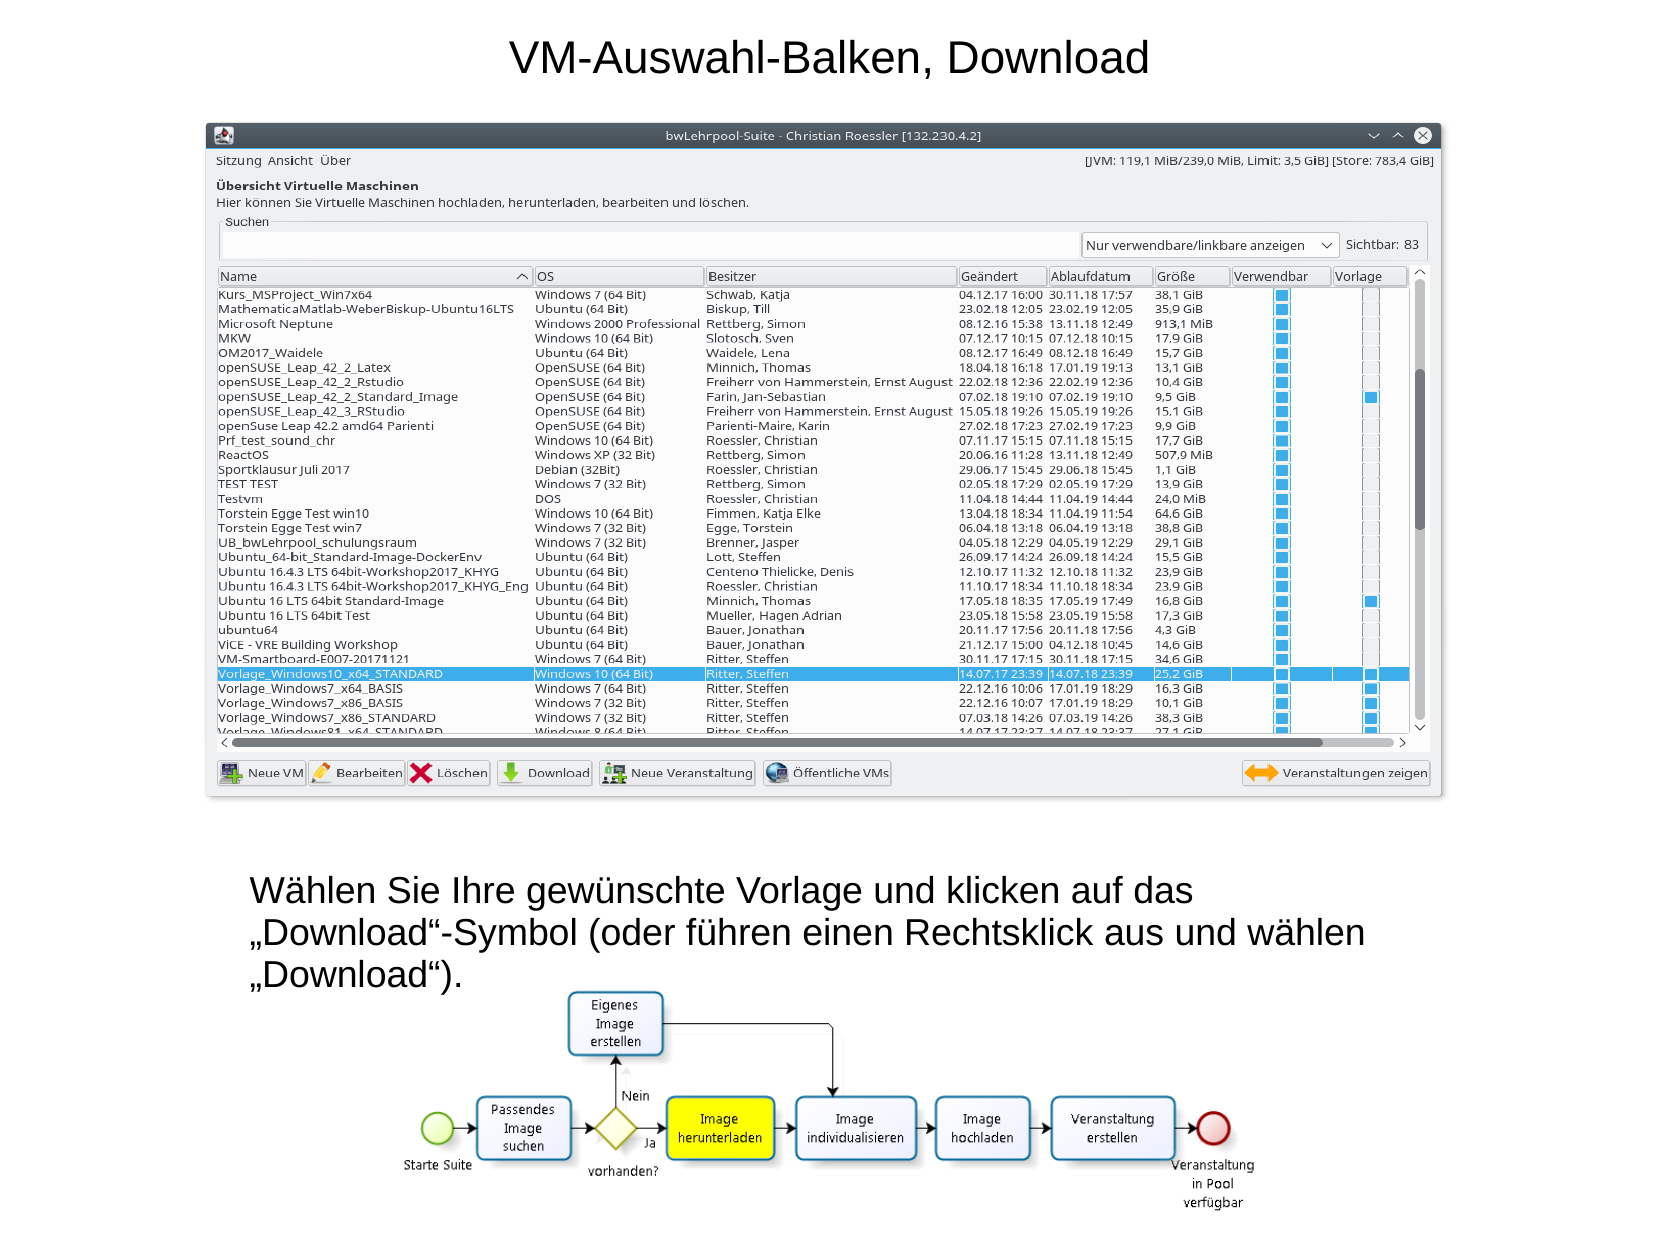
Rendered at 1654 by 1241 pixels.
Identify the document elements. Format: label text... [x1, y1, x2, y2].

title VM-Auswahl-Balken, Download [85, 5, 1574, 110]
text_box Wählen Sie Ihre gewünschte Vorlage und klicken auf das „Download“-Symbol (oder führen einen Rechtsklick aus und wählen „Download“). [234, 862, 1419, 1002]
picture [389, 1002, 1264, 1226]
picture [199, 116, 1455, 807]
